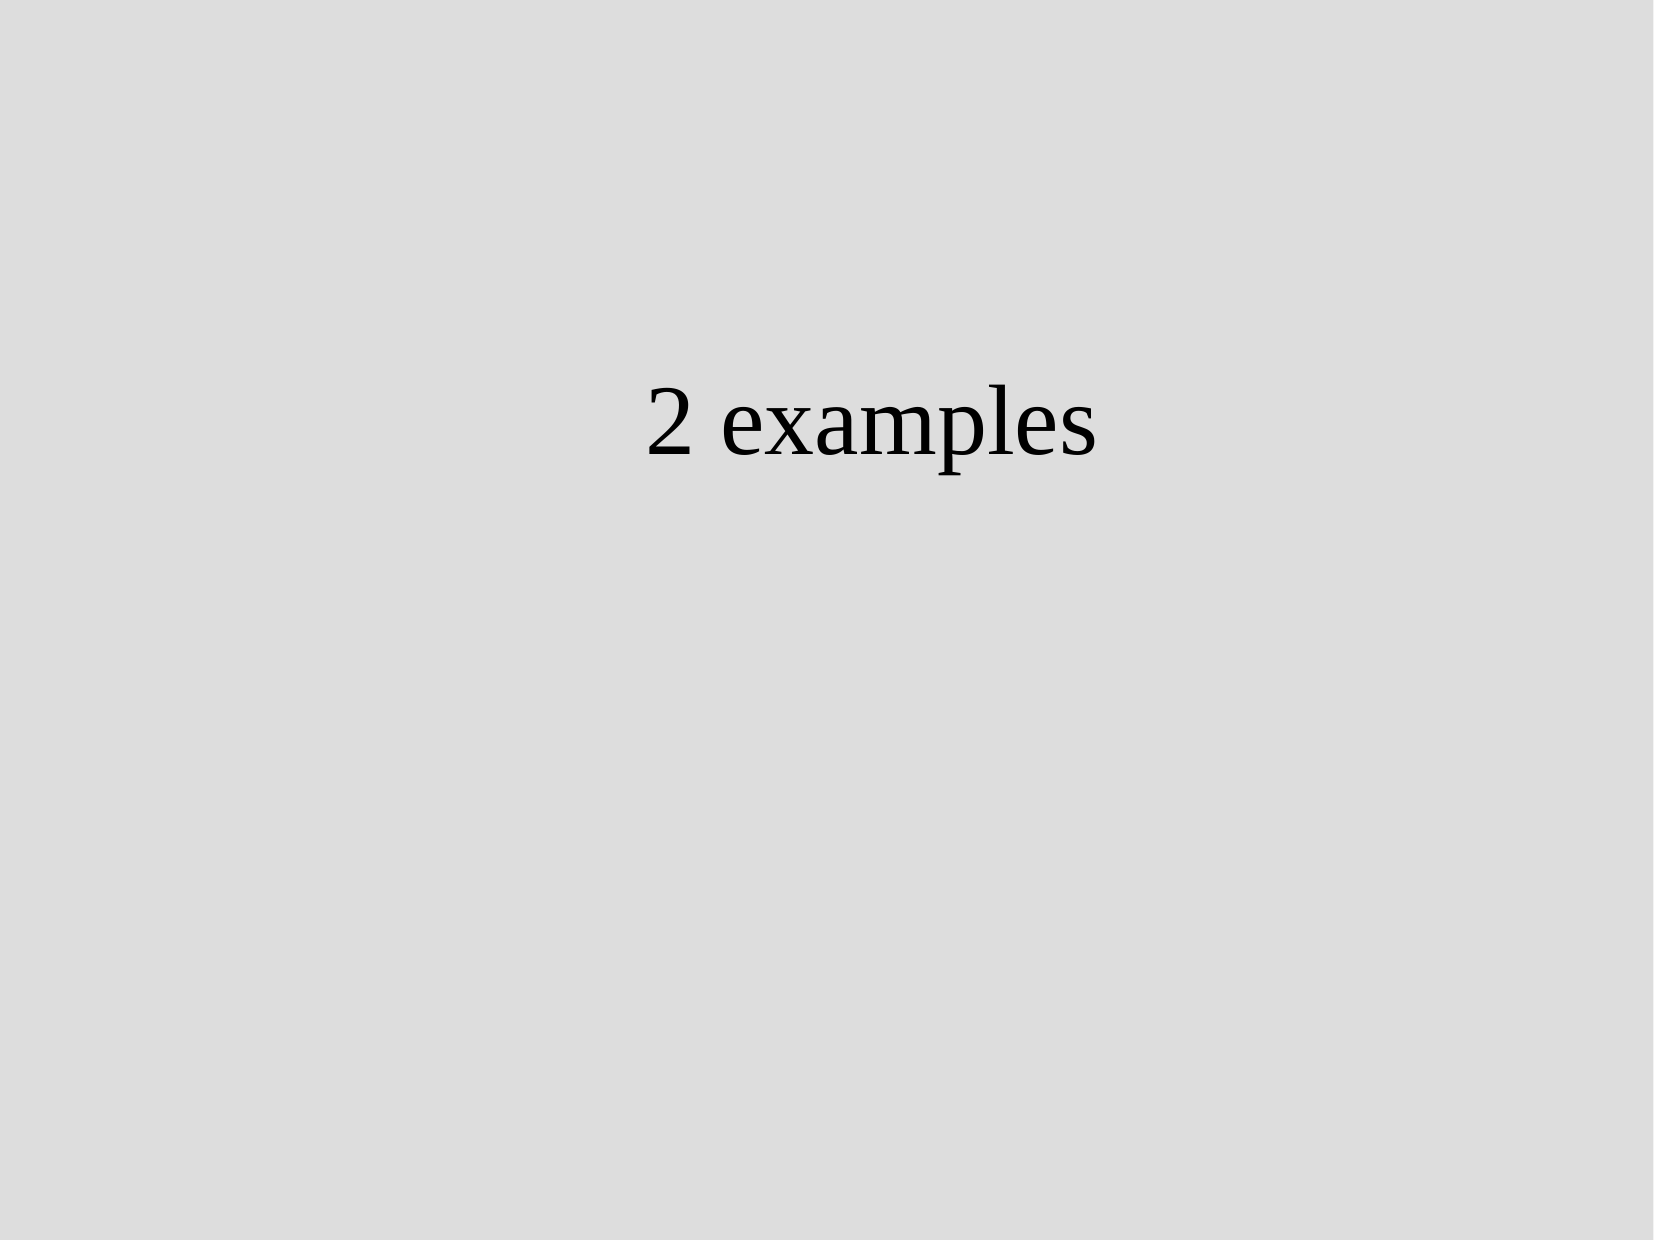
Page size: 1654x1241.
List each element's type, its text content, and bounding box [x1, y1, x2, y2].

subtitle [82, 49, 1571, 1010]
text_box 2 examples [271, 357, 1473, 484]
